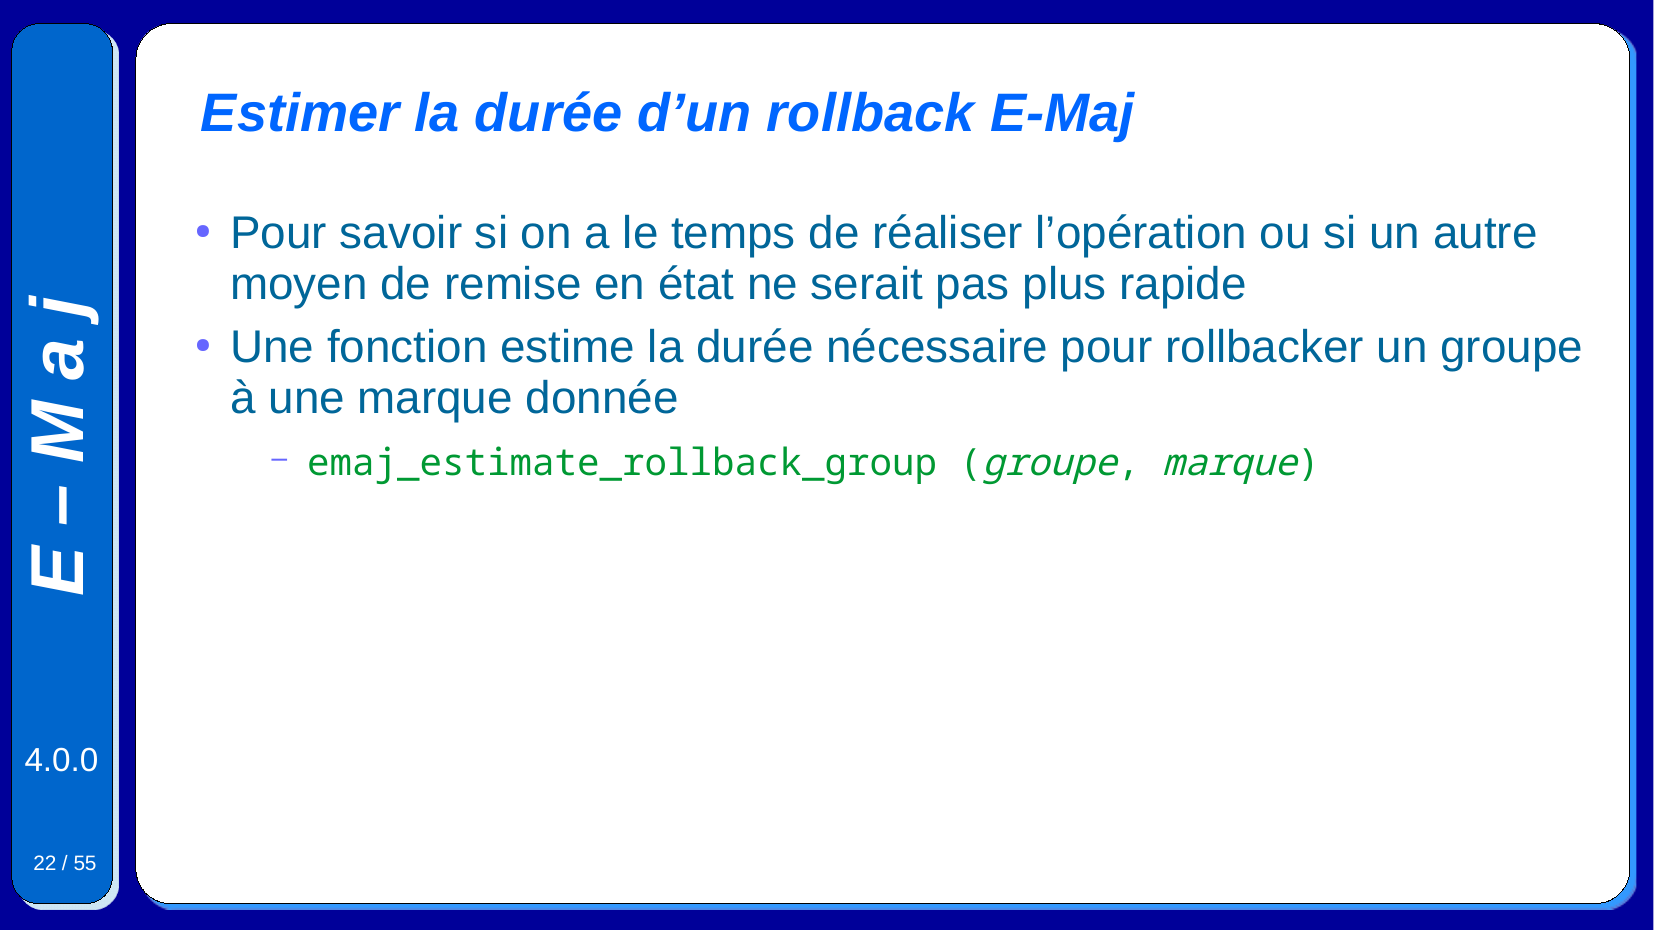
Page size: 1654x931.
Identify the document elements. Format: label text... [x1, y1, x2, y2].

title Estimer la durée d’un rollback E-Maj [200, 34, 1575, 191]
list Pour savoir si on a le temps de réaliser l’opération ou si un autre moyen de remise en état ne serait pas plus rapide Une fonction estime la durée nécessaire pour rollbacker un groupe à une marque donnée emaj_estimate_rollback_group (groupe, marque) [177, 206, 1587, 827]
